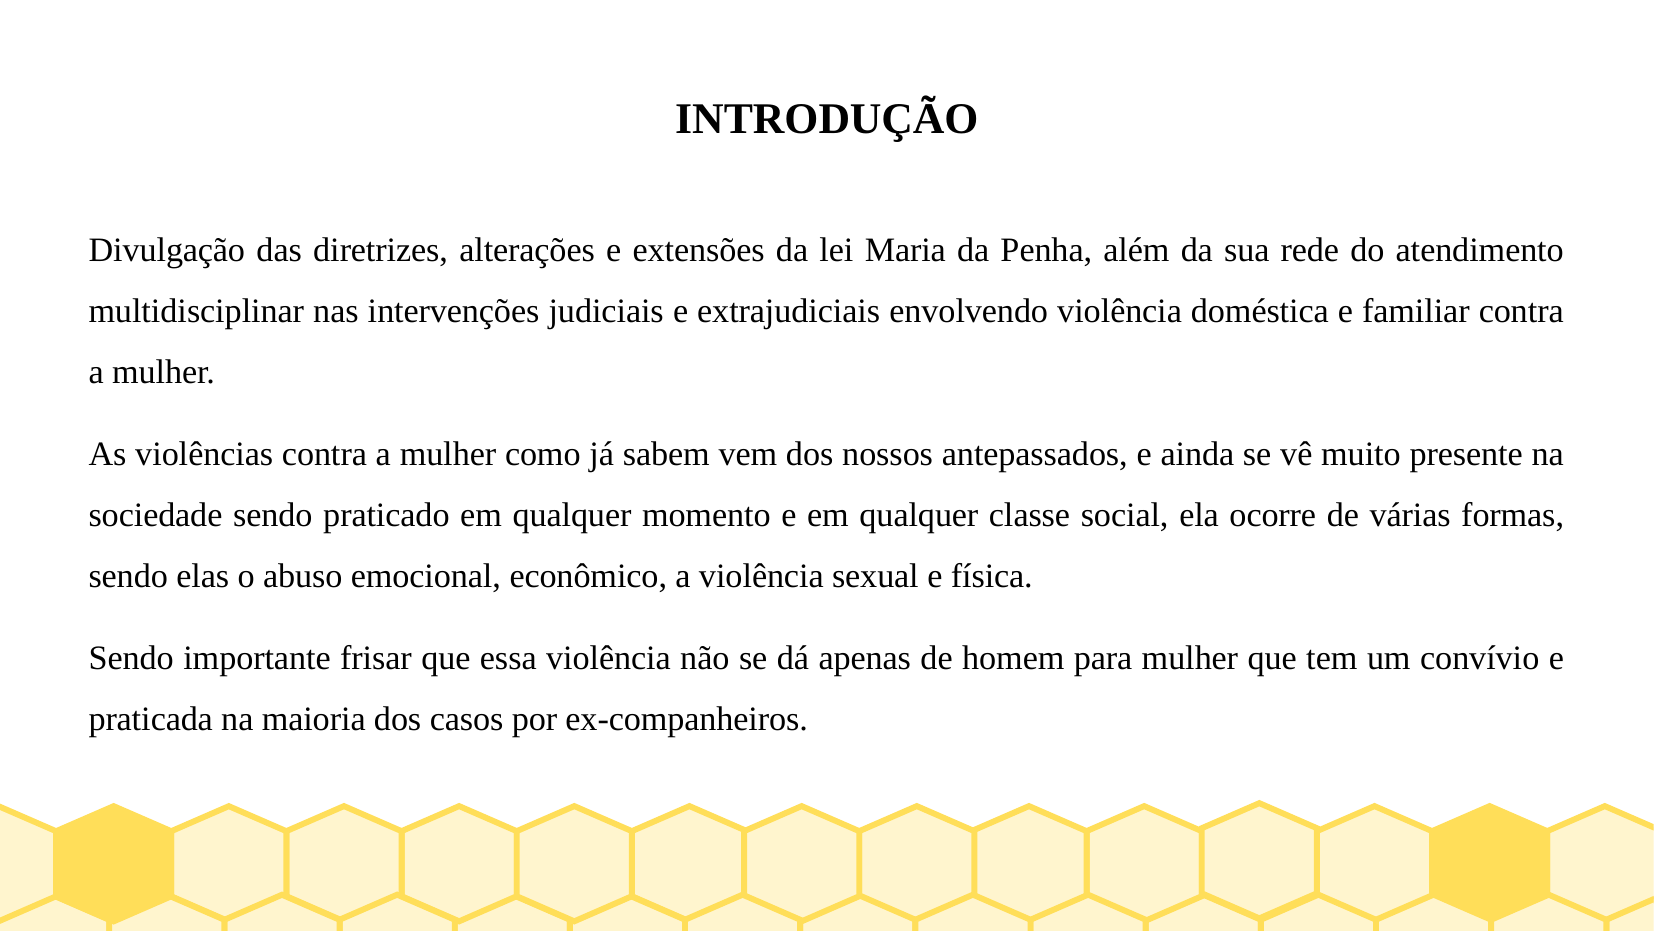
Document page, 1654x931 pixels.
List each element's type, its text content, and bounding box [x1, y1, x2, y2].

title INTRODUÇÃO [88, 29, 1565, 178]
list Divulgação das diretrizes, alterações e extensões da lei Maria da Penha, além da sua rede do atendimento multidisciplinar nas intervenções judiciais e extrajudiciais envolvendo violência doméstica e familiar contra a mulher. As violências contra a mulher como já sabem vem dos nossos antepassados, e ainda se vê muito presente na sociedade sendo praticado em qualquer momento e em qualquer classe social, ela ocorre de várias formas, sendo elas o abuso emocional, econômico, a violência sexual e física. Sendo importante frisar que essa violência não se dá apenas de homem para mulher que tem um convívio e praticada na maioria dos casos por ex-companheiros. [88, 206, 1565, 739]
